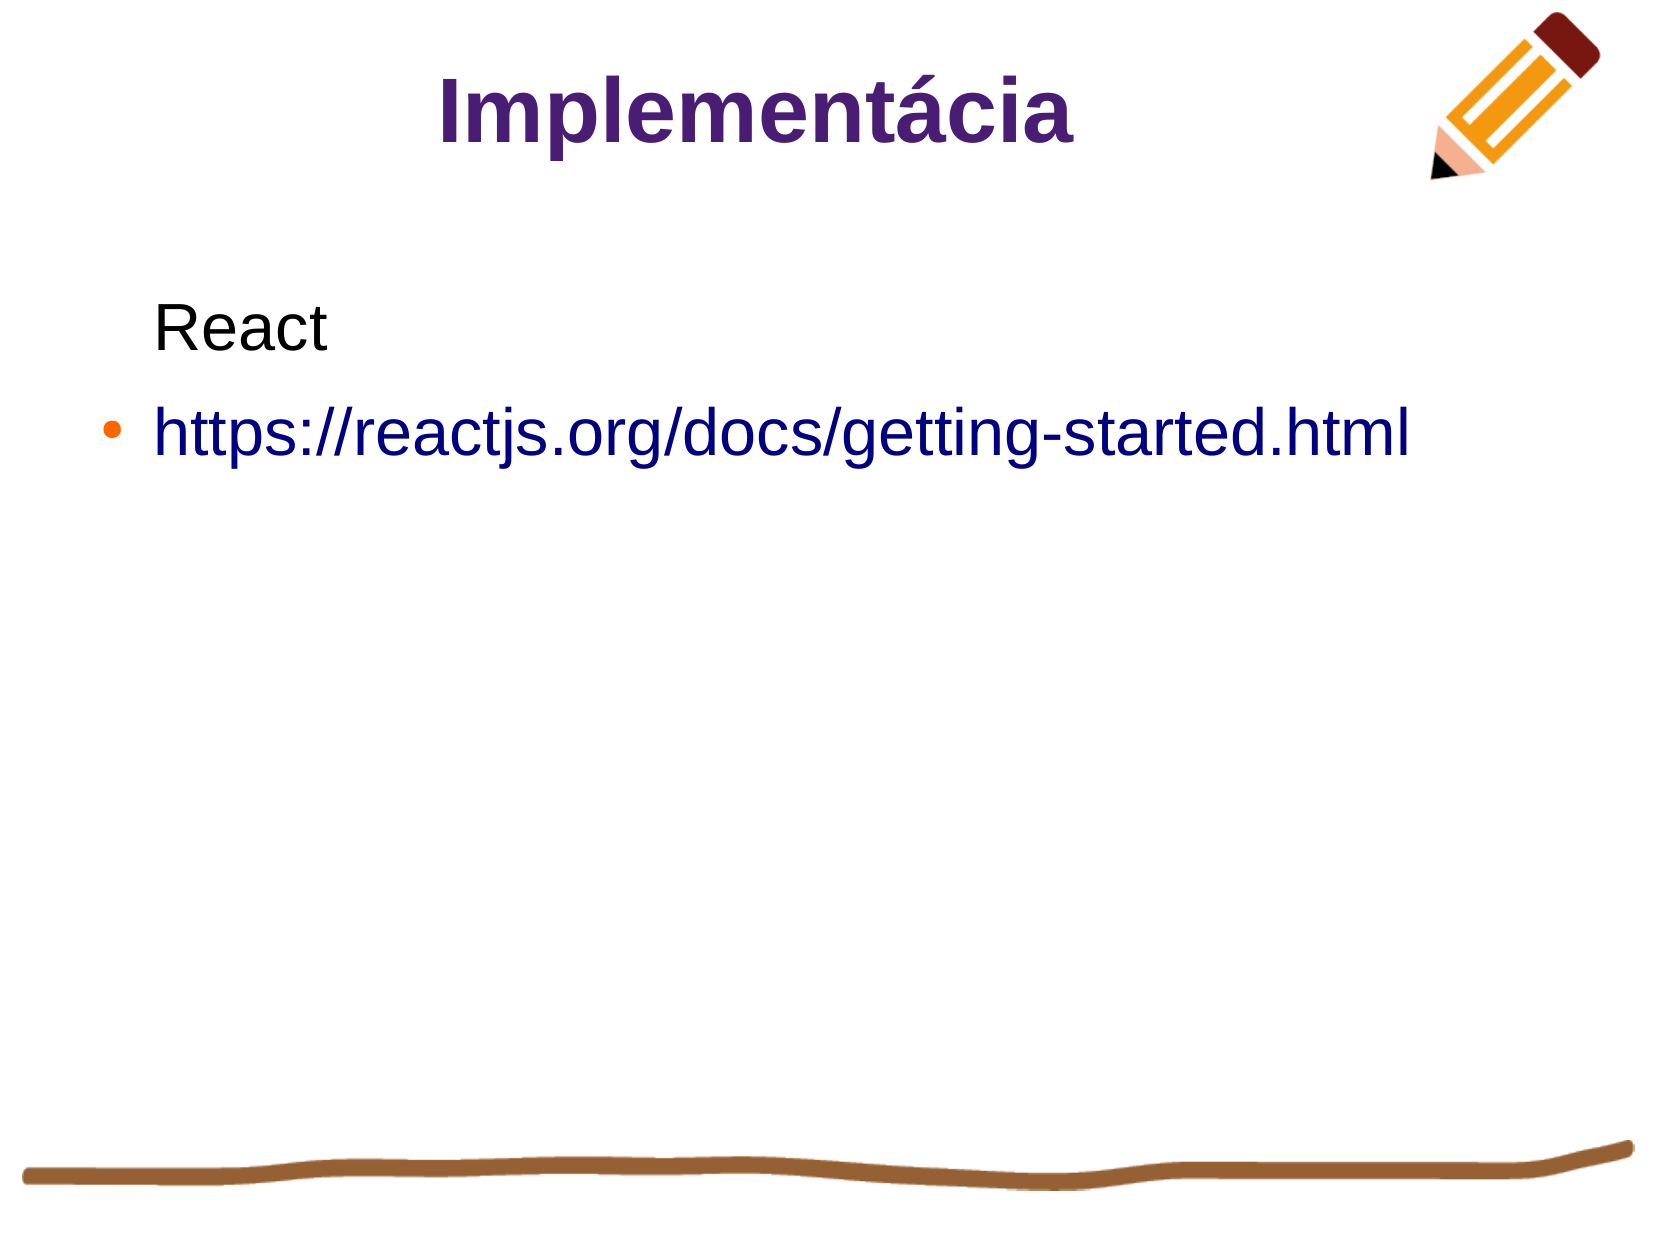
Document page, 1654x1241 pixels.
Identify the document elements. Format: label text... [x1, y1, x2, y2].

title Implementácia [82, 49, 1430, 172]
picture [1430, 12, 1601, 181]
picture [22, 1140, 1635, 1191]
list React https://reactjs.org/docs/getting-started.html [82, 290, 1571, 1122]
